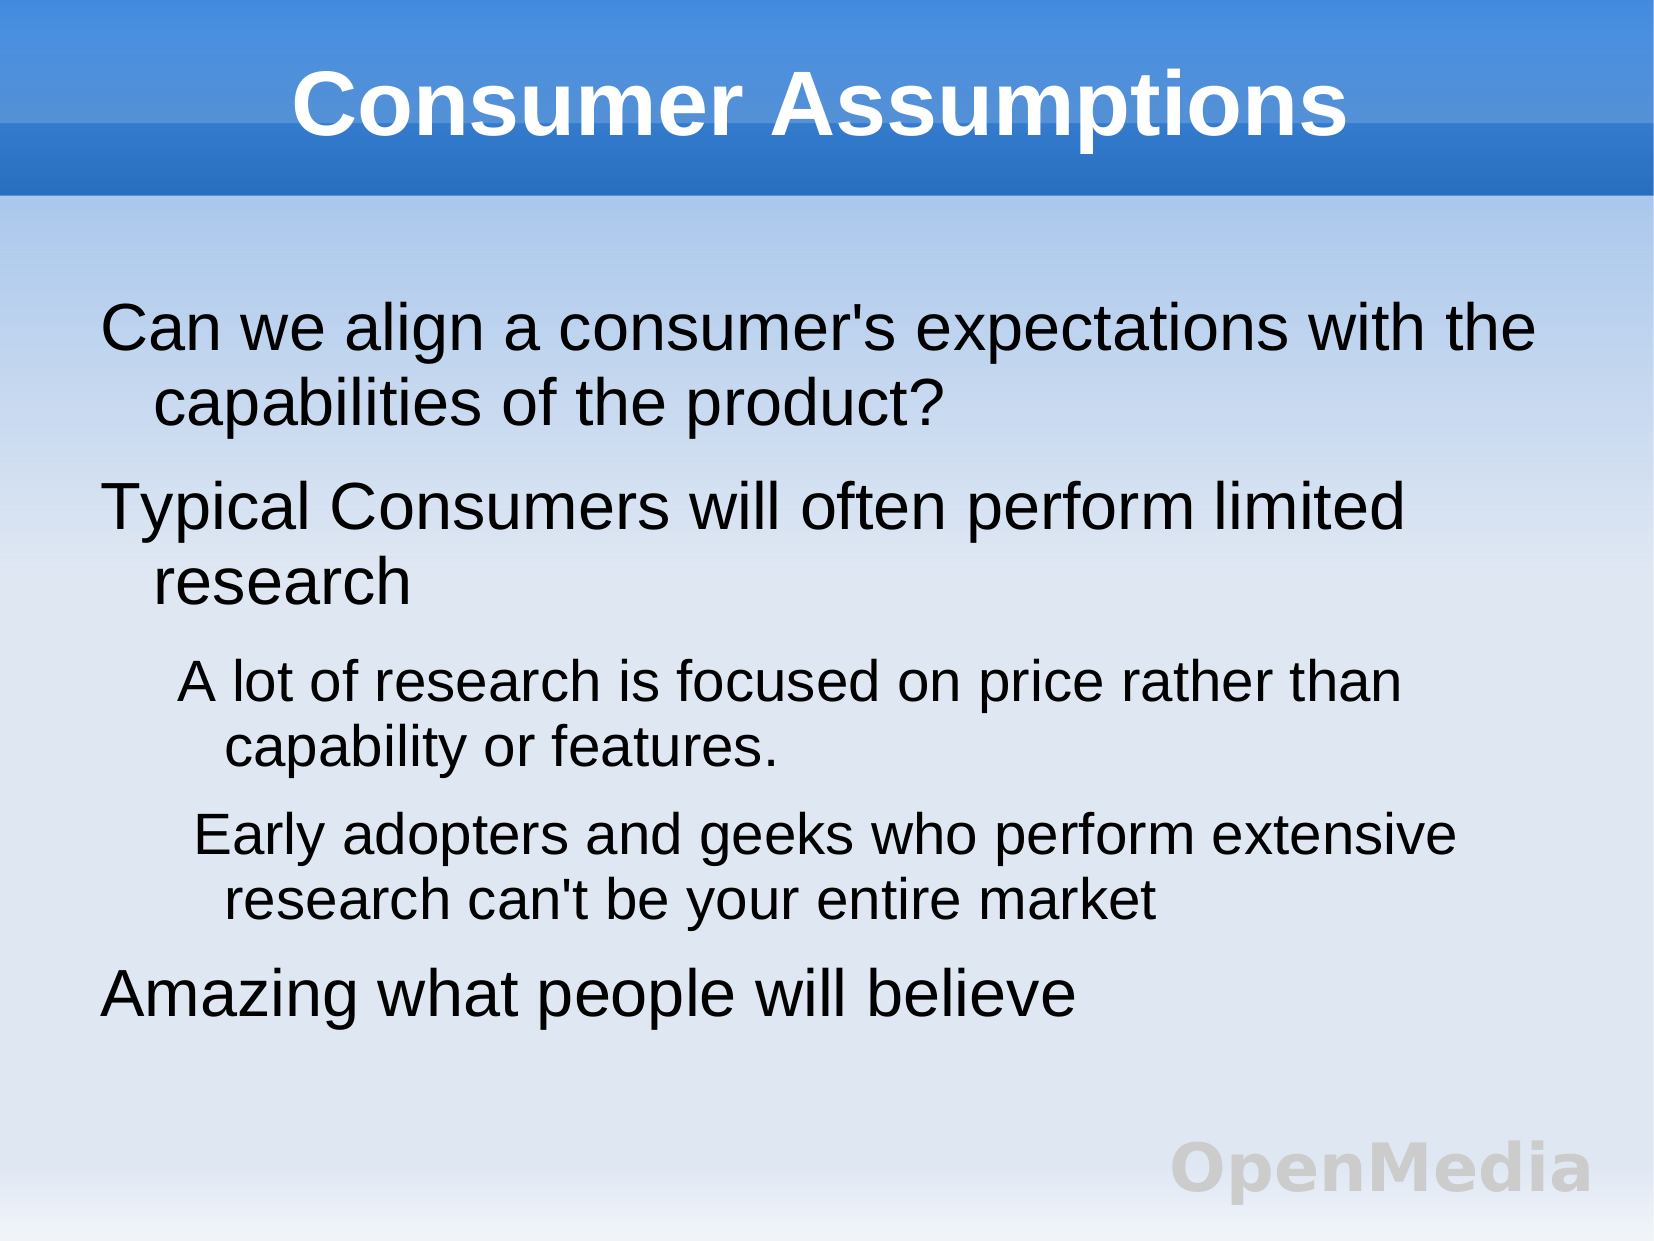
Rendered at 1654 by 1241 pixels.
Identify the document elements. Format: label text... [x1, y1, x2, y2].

list Can we align a consumer's expectations with the capabilities of the product? Typical Consumers will often perform limited research A lot of research is focused on price rather than capability or features. Early adopters and geeks who perform extensive research can't be your entire market Amazing what people will believe [82, 290, 1571, 1109]
title Consumer Assumptions [76, 0, 1565, 208]
picture [0, 0, 1654, 1241]
